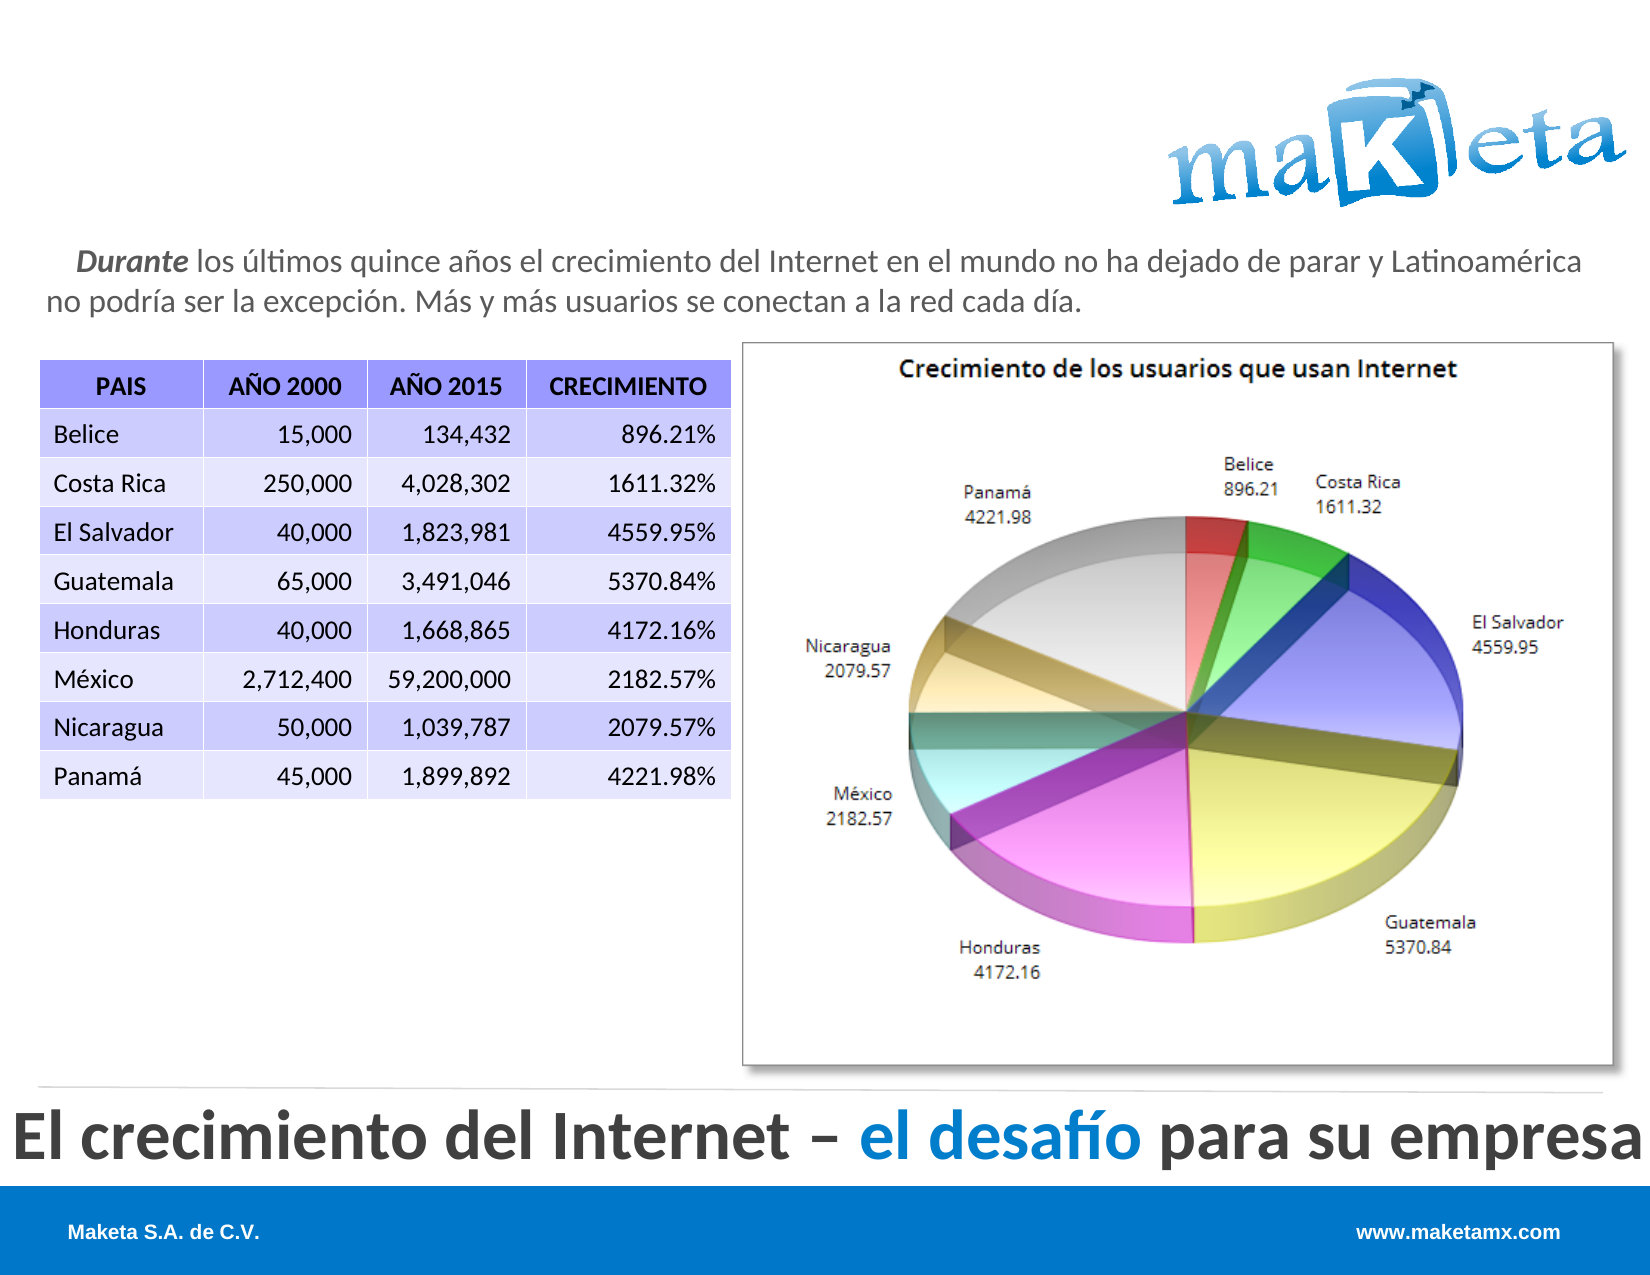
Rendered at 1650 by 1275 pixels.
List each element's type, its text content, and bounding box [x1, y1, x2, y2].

table_cell Honduras [40, 604, 203, 652]
picture [0, 1186, 1650, 1275]
table_cell 2079.57% [527, 702, 731, 750]
table_cell 40,000 [204, 507, 367, 554]
table_cell 15,000 [204, 409, 367, 457]
table_cell 45,000 [204, 751, 367, 799]
table_cell 40,000 [204, 604, 367, 652]
table_cell 59,200,000 [368, 653, 526, 701]
table_cell 4221.98% [527, 751, 731, 799]
text_box El crecimiento del Internet – el desafío para su empresa [0, 1080, 1650, 1181]
table_cell México [40, 653, 203, 701]
table_cell 3,491,046 [368, 555, 526, 603]
table_cell 1,039,787 [368, 702, 526, 750]
table_cell 2,712,400 [204, 653, 367, 701]
table_header CRECIMIENTO [527, 360, 731, 408]
table_cell 5370.84% [527, 555, 731, 603]
table_cell 1611.32% [527, 458, 731, 506]
table_cell Guatemala [40, 555, 203, 603]
table_cell 2182.57% [527, 653, 731, 701]
table_cell 896.21% [527, 409, 731, 457]
table_cell 1,823,981 [368, 507, 526, 554]
table_header PAIS [40, 360, 203, 408]
table_cell Costa Rica [40, 458, 203, 506]
table_cell 4559.95% [527, 507, 731, 554]
table_cell 1,899,892 [368, 751, 526, 799]
table_cell Nicaragua [40, 702, 203, 750]
table_cell Belice [40, 409, 203, 457]
table_cell 1,668,865 [368, 604, 526, 652]
table_cell 4,028,302 [368, 458, 526, 506]
picture [1166, 65, 1627, 224]
table_cell 50,000 [204, 702, 367, 750]
table_header AÑO 2015 [368, 360, 526, 408]
table_cell 65,000 [204, 555, 367, 603]
table_cell Panamá [40, 751, 203, 799]
table_cell 134,432 [368, 409, 526, 457]
picture [742, 342, 1629, 1081]
table_header AÑO 2000 [204, 360, 367, 408]
table_cell El Salvador [40, 507, 203, 554]
table_cell 250,000 [204, 458, 367, 506]
table_cell 4172.16% [527, 604, 731, 652]
